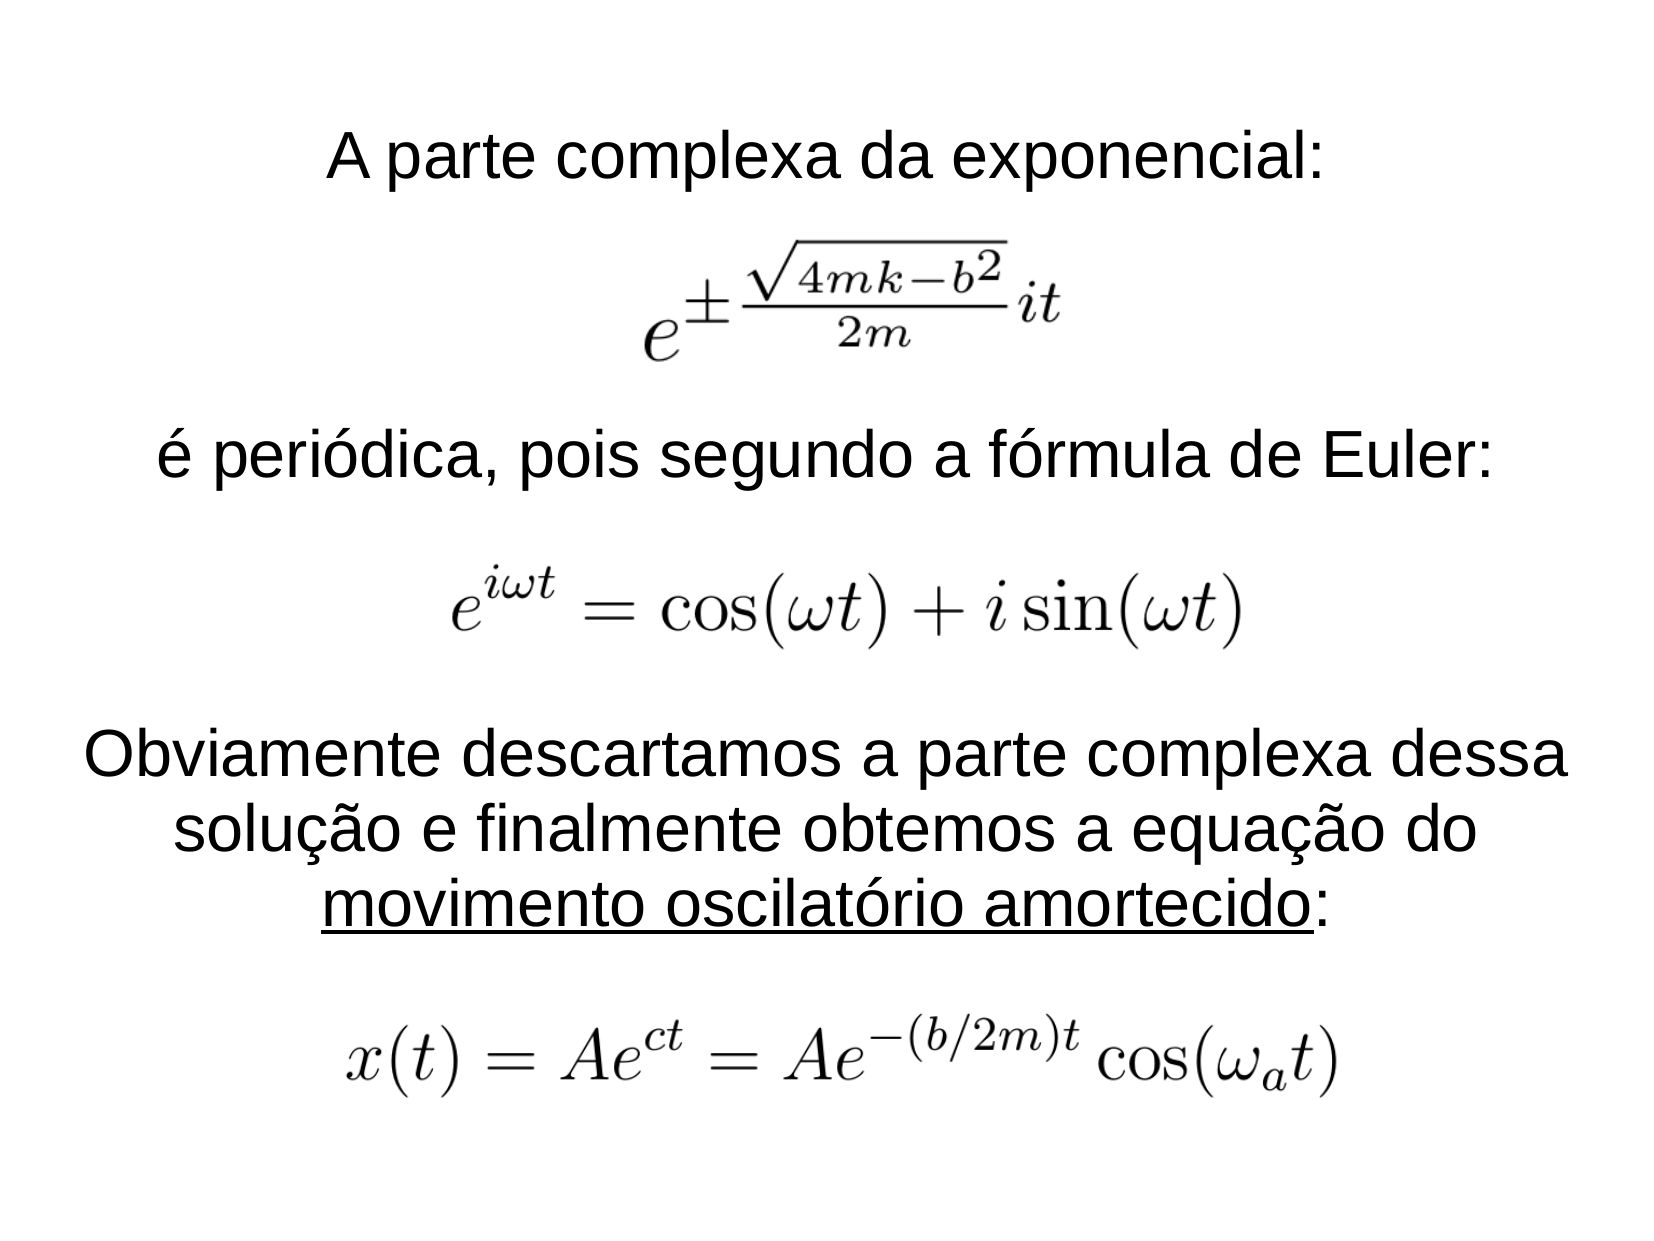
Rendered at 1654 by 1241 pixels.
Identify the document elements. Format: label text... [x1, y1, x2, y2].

subtitle A parte complexa da exponencial: é periódica, pois segundo a fórmula de Euler: Obviamente descartamos a parte complexa dessa solução e finalmente obtemos a equação do movimento oscilatório amortecido: [82, 49, 1571, 1010]
picture [401, 543, 1276, 669]
picture [602, 211, 1097, 402]
picture [322, 1003, 1359, 1111]
